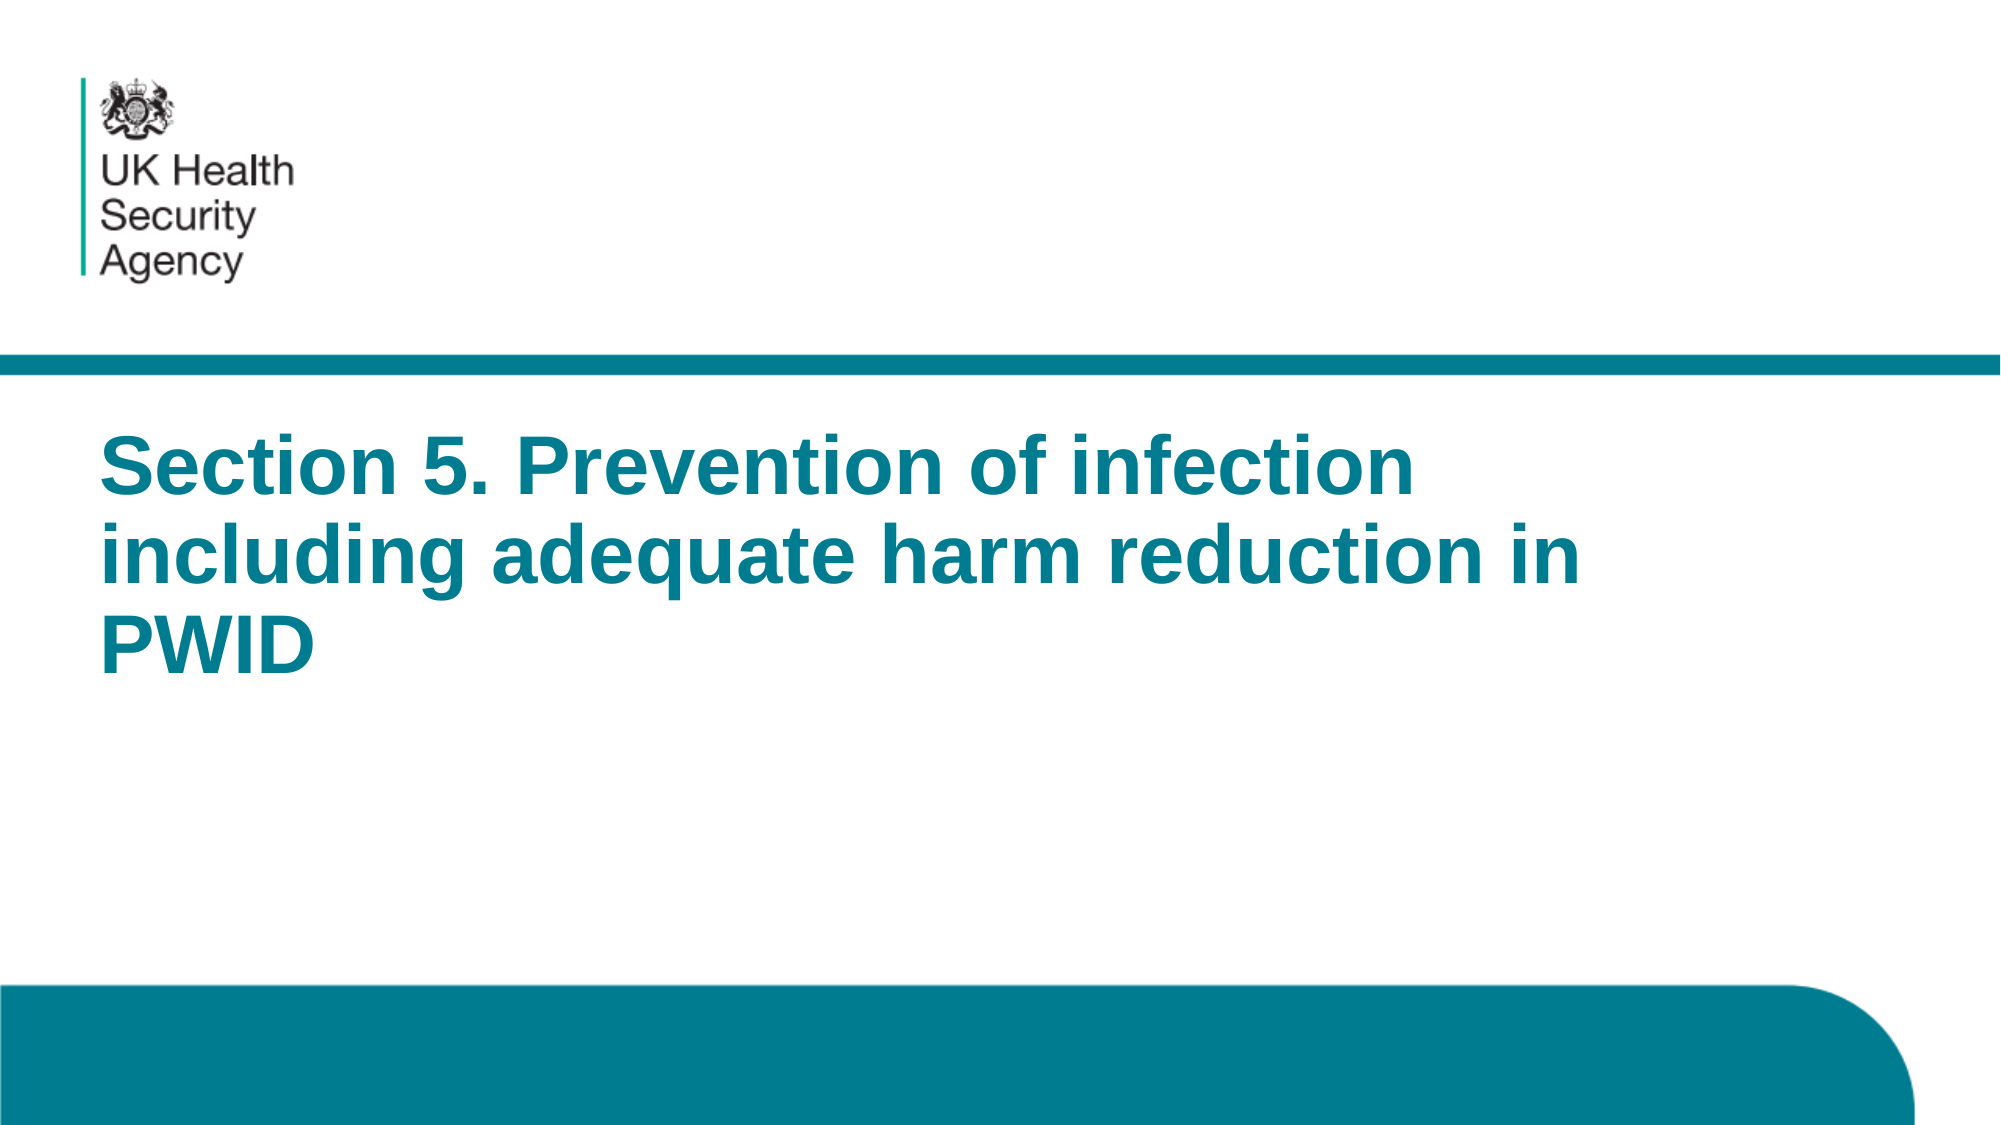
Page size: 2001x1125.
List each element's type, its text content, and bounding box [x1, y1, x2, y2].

title Section 5. Prevention of infection including adequate harm reduction in PWID [84, 414, 1804, 807]
